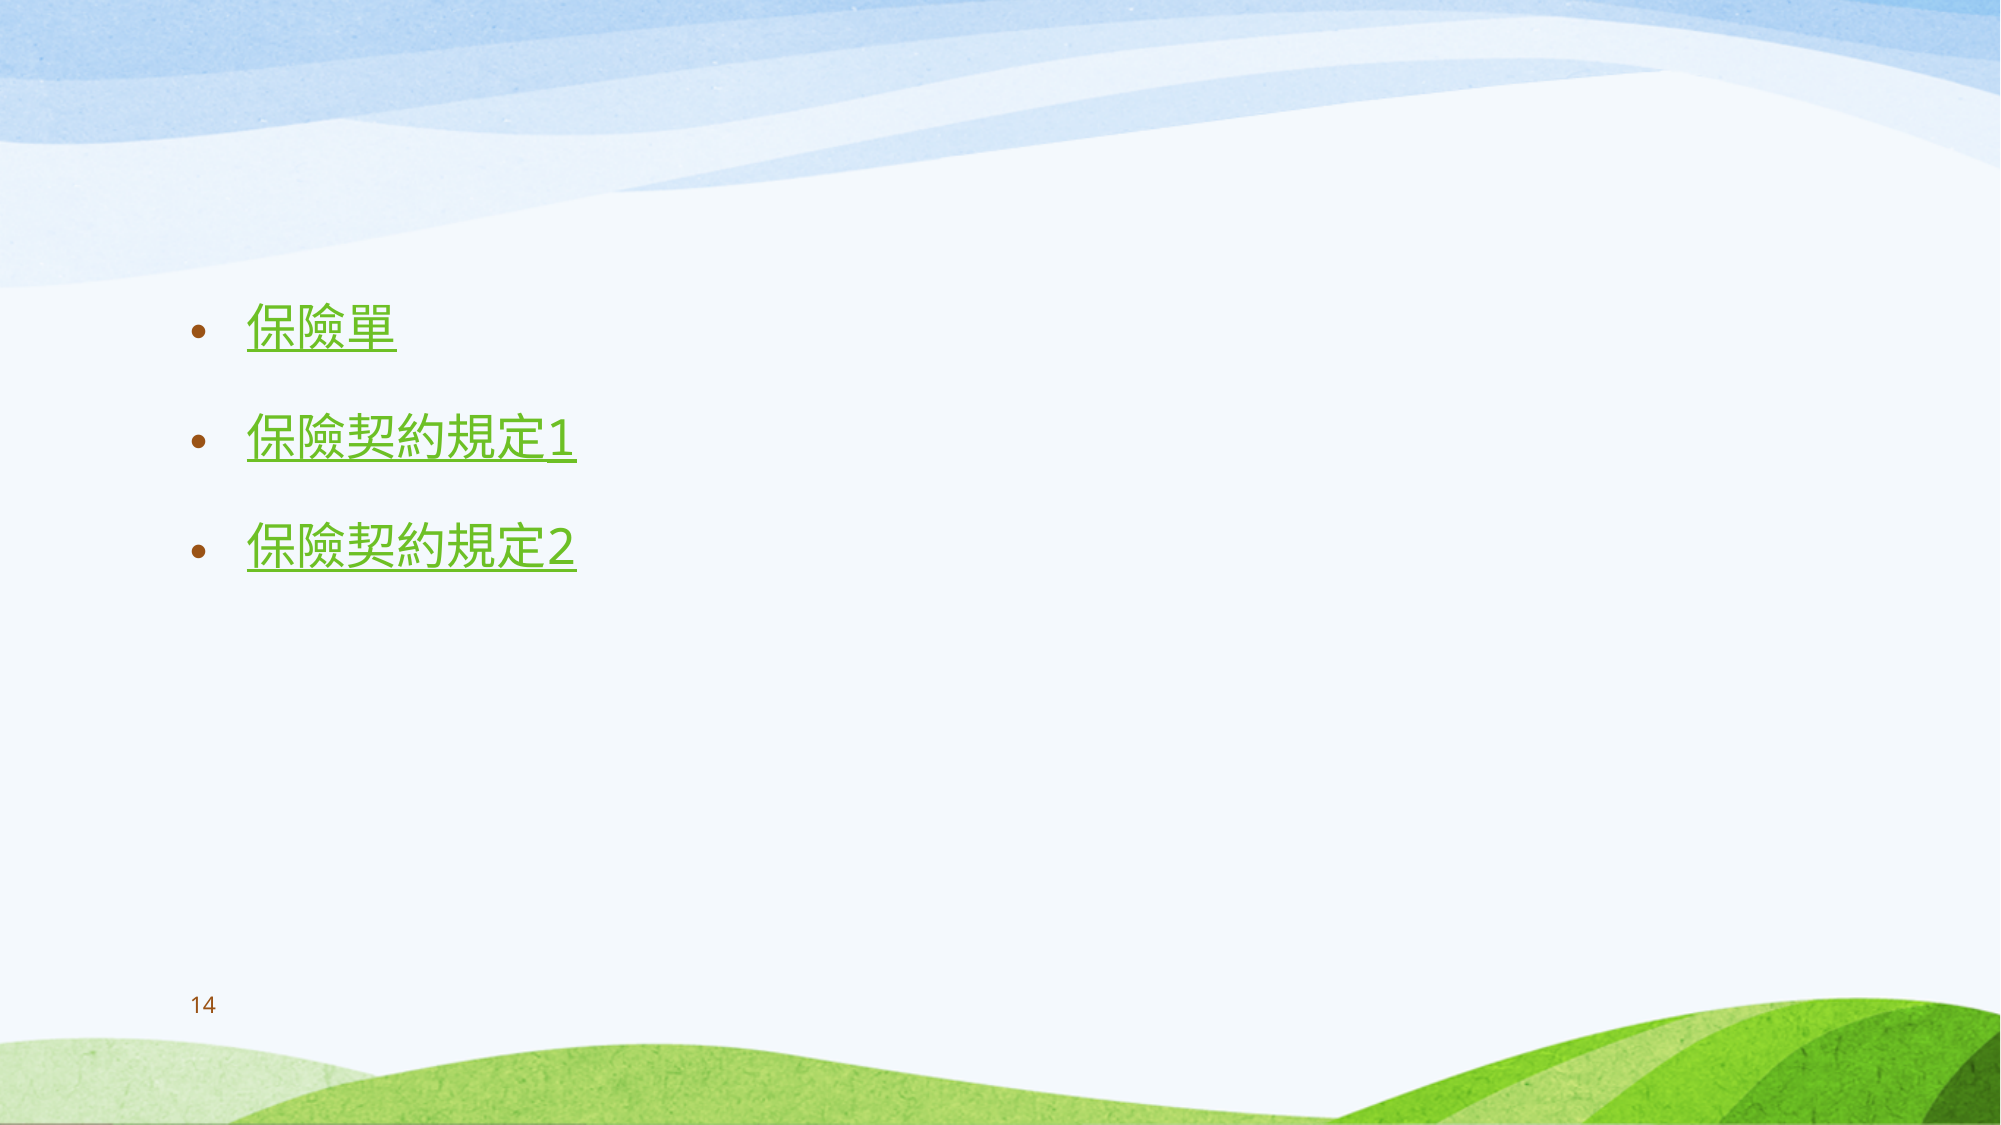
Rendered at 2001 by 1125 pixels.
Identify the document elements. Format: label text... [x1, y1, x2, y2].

slide_number <編號> [174, 987, 300, 1025]
list 保險單 保險契約規定1 保險契約規定2 [174, 287, 1825, 982]
picture [0, 0, 2001, 1125]
